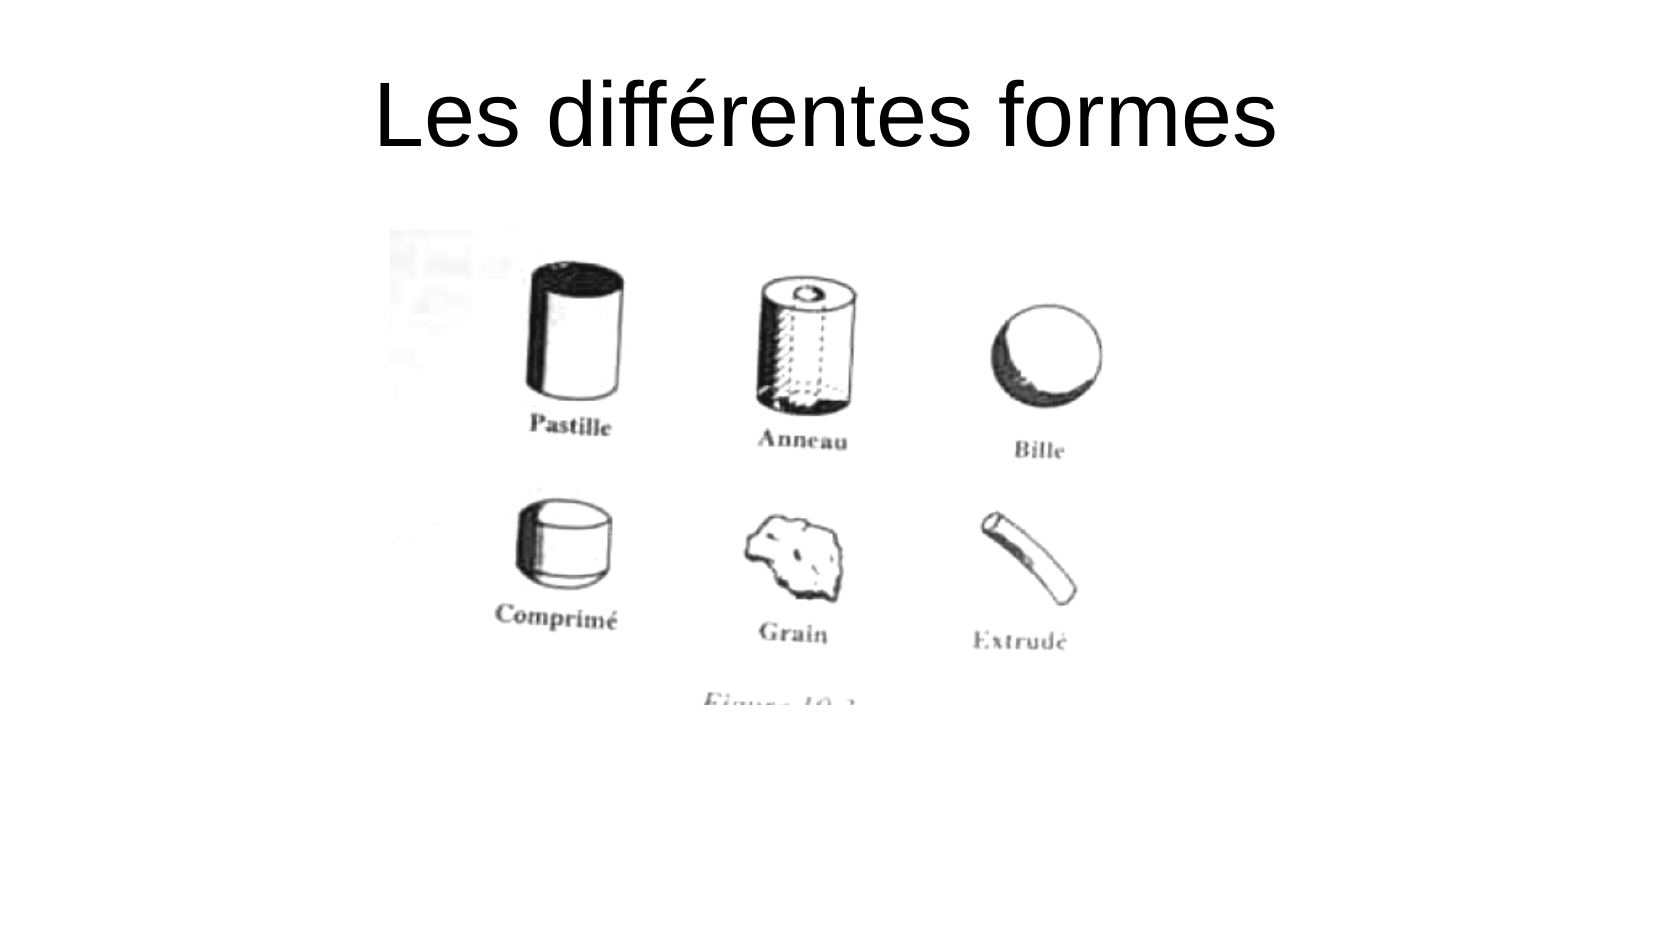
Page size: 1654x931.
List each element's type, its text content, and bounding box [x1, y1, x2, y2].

title Les différentes formes [82, 37, 1571, 193]
picture [389, 230, 1211, 705]
